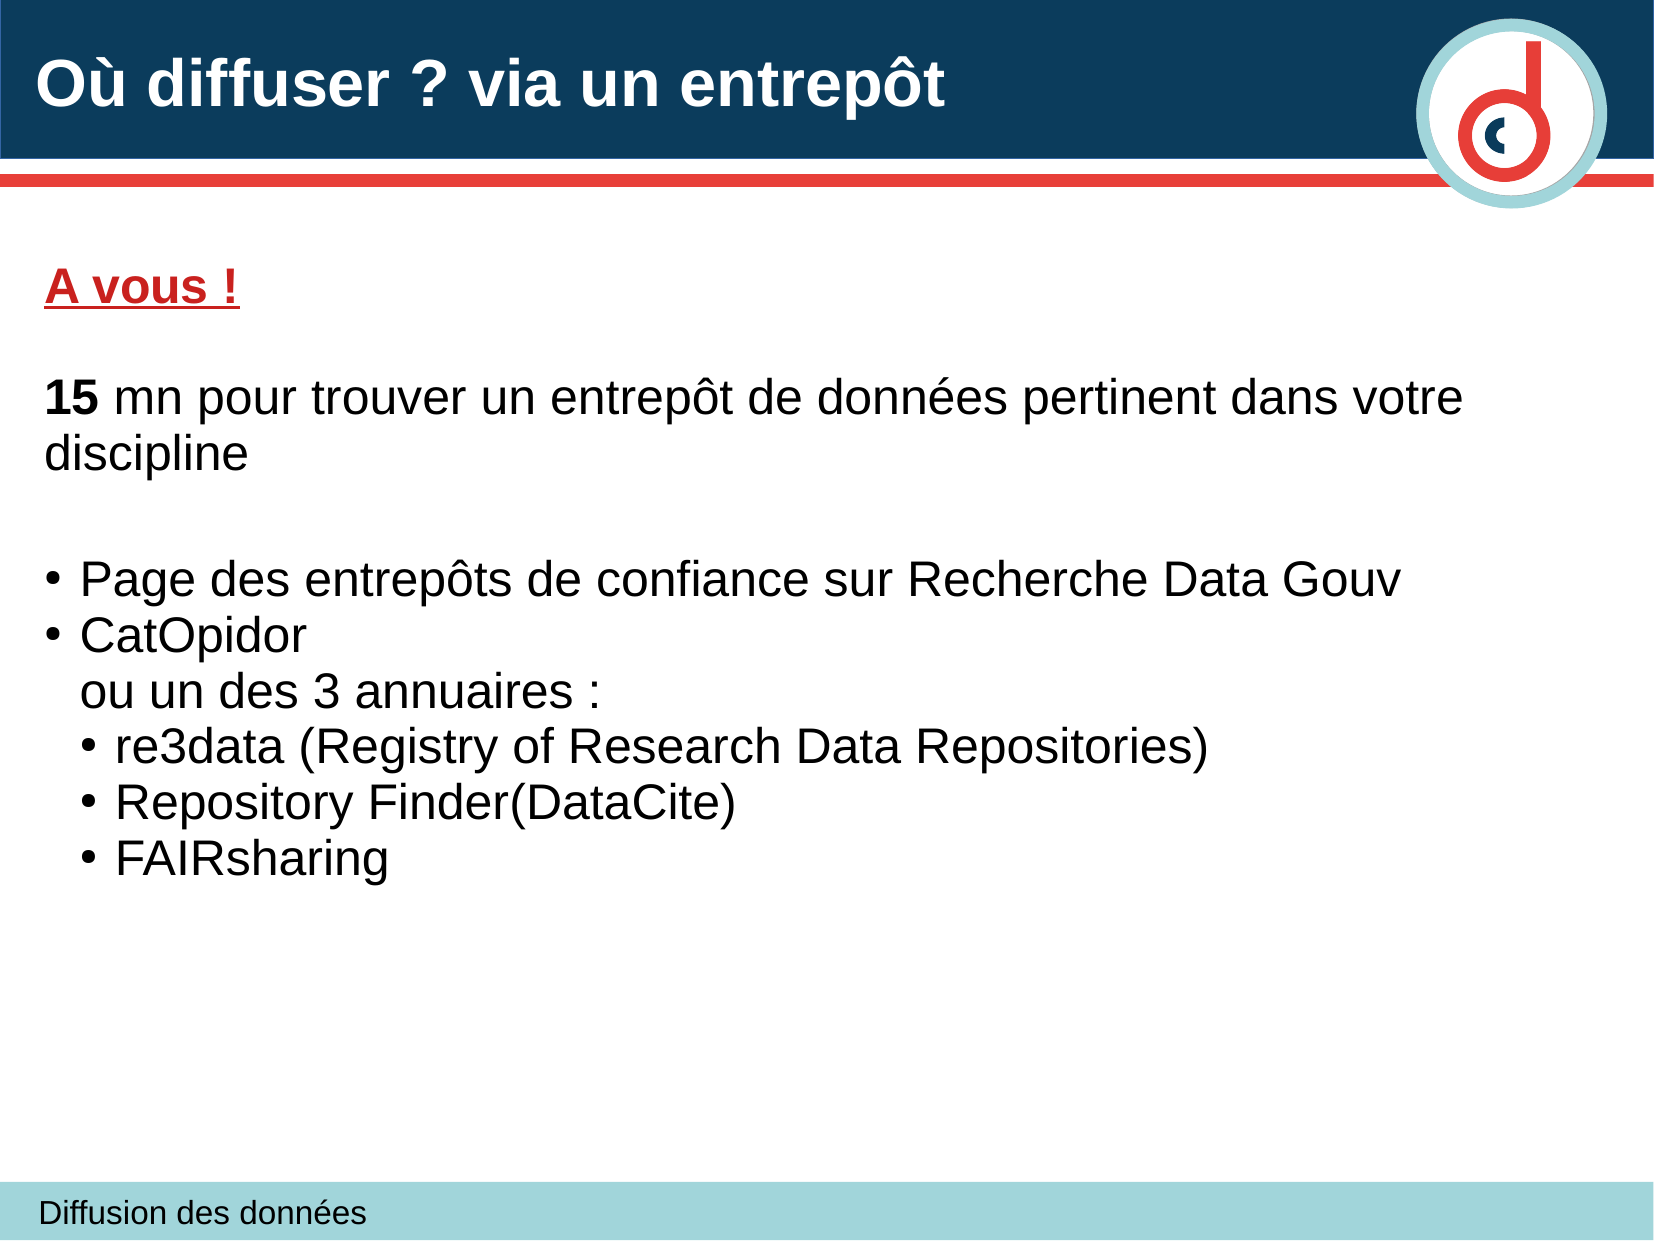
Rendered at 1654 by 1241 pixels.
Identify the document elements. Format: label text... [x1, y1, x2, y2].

text_box Diffusion des données [23, 1187, 621, 1241]
text_box A vous ! 15 mn pour trouver un entrepôt de données pertinent dans votre discipline [29, 250, 1595, 501]
title Où diffuser ? via un entrepôt [35, 11, 1430, 159]
text_box Page des entrepôts de confiance sur Recherche Data Gouv CatOpidor ou un des 3 annuaires : re3data (Registry of Research Data Repositories) Repository Finder(DataCite) FAIRsharing [29, 501, 1624, 1126]
